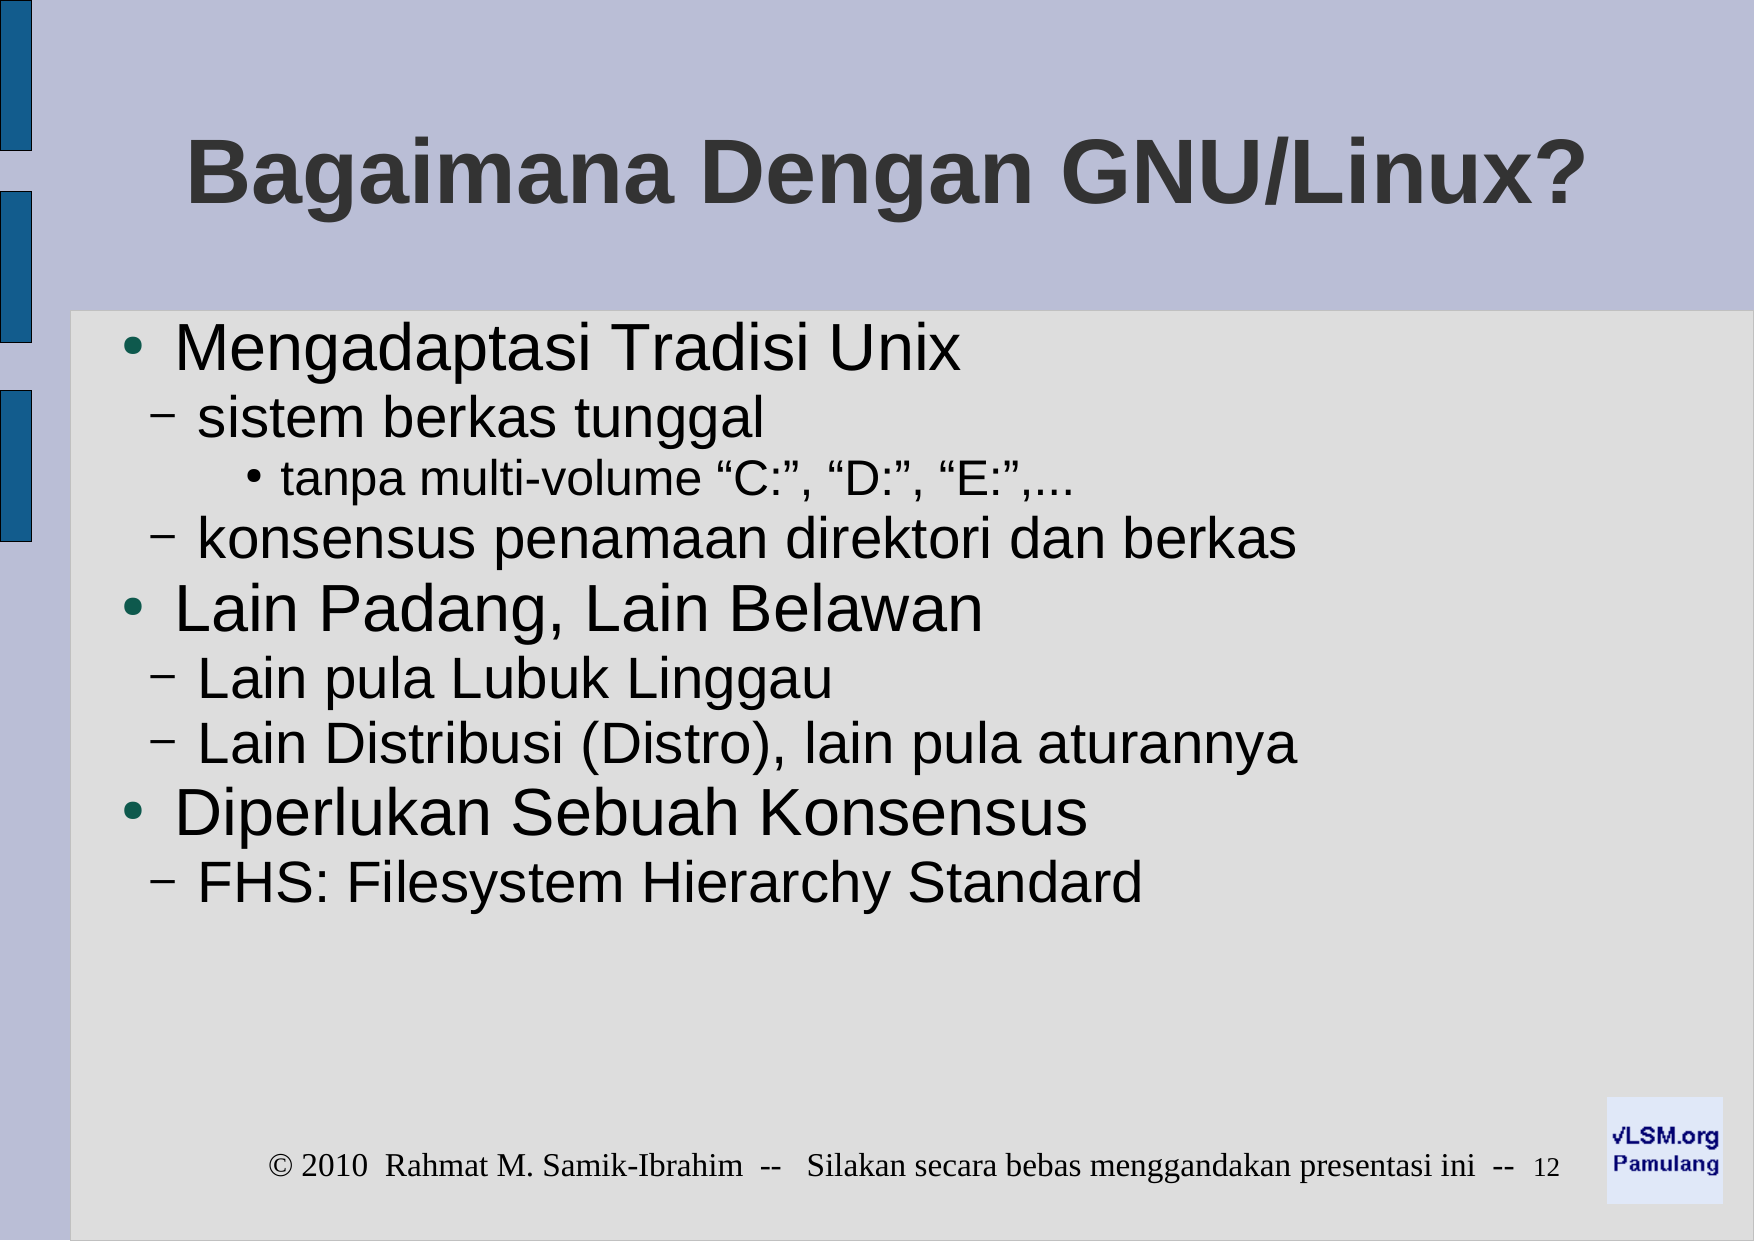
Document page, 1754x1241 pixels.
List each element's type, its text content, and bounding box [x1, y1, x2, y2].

title Bagaimana Dengan GNU/Linux? [77, 99, 1700, 244]
picture [1607, 1097, 1723, 1204]
list Mengadaptasi Tradisi Unix sistem berkas tunggal tanpa multi-volume “C:”, “D:”, “E:”,... konsensus penamaan direktori dan berkas Lain Padang, Lain Belawan Lain pula Lubuk Linggau Lain Distribusi (Distro), lain pula aturannya Diperlukan Sebuah Konsensus FHS: Filesystem Hierarchy Standard [103, 310, 1674, 1102]
